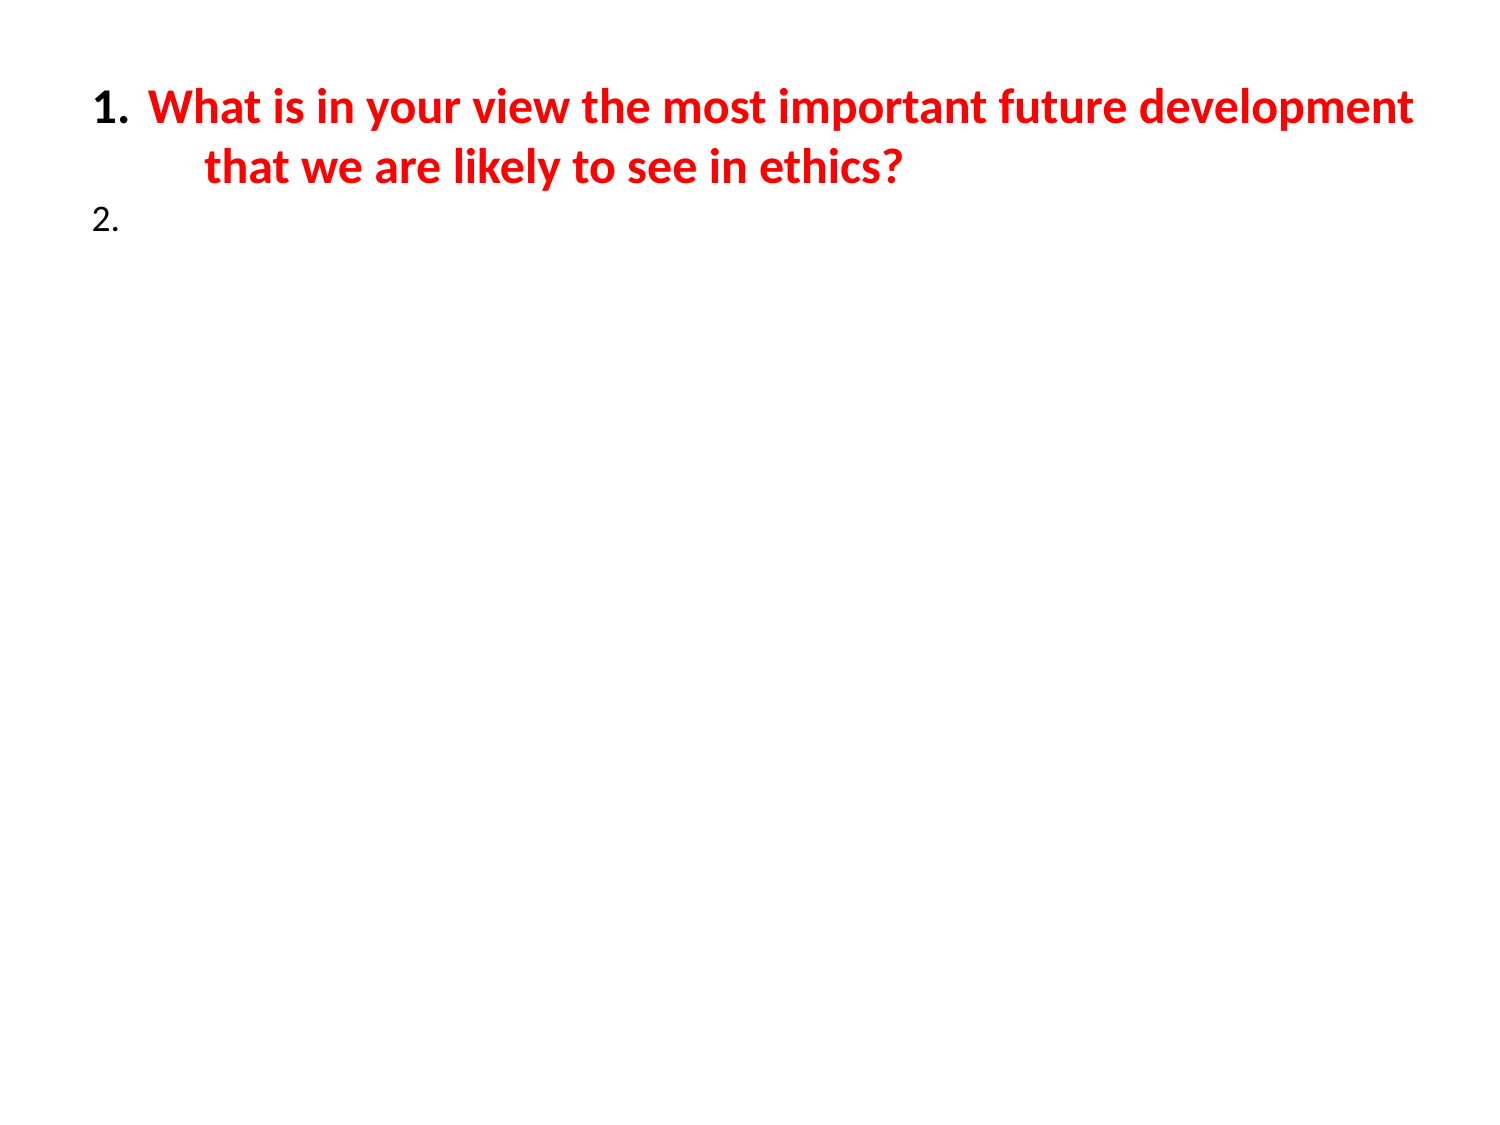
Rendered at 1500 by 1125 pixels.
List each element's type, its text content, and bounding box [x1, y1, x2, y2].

text_box What is in your view the most important future development that we are likely to see in ethics? [76, 66, 1483, 294]
